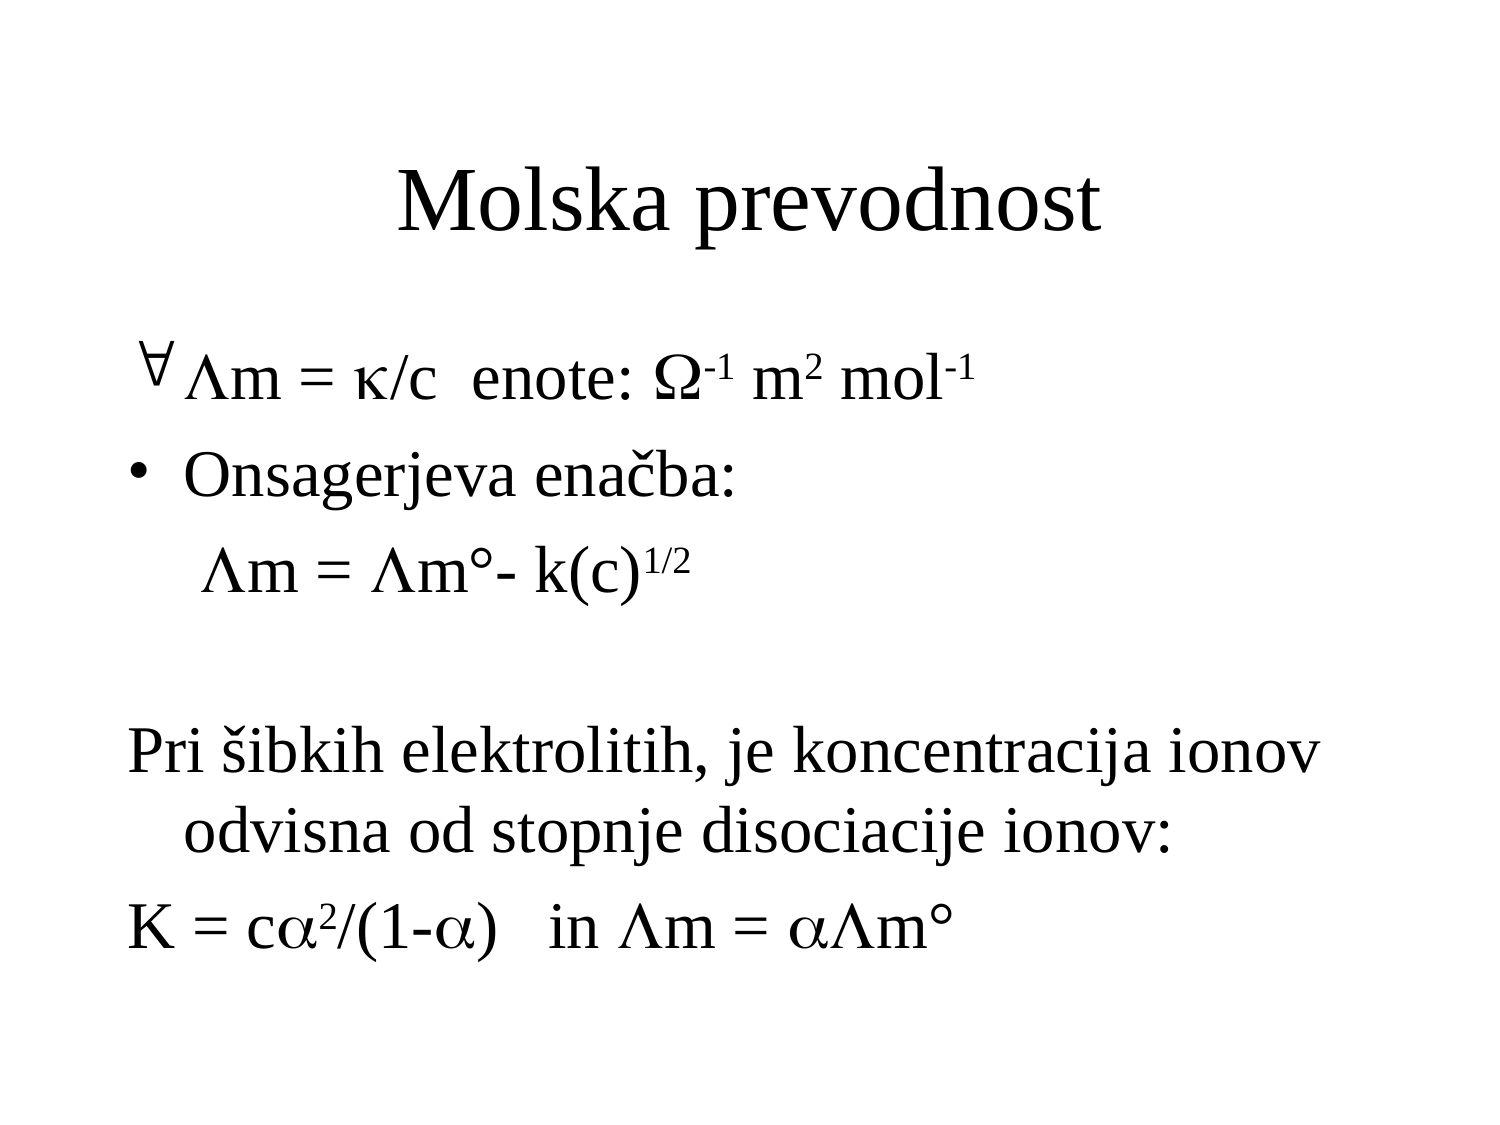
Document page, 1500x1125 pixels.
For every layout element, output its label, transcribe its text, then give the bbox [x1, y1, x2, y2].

title Molska prevodnost [112, 99, 1388, 288]
list m = /c enote: -1 m2 mol-1 Onsagerjeva enačba: m = m°- k(c)1/2 Pri šibkih elektrolitih, je koncentracija ionov odvisna od stopnje disociacije ionov: K = c2/(1-) in m = m° [112, 324, 1388, 1001]
